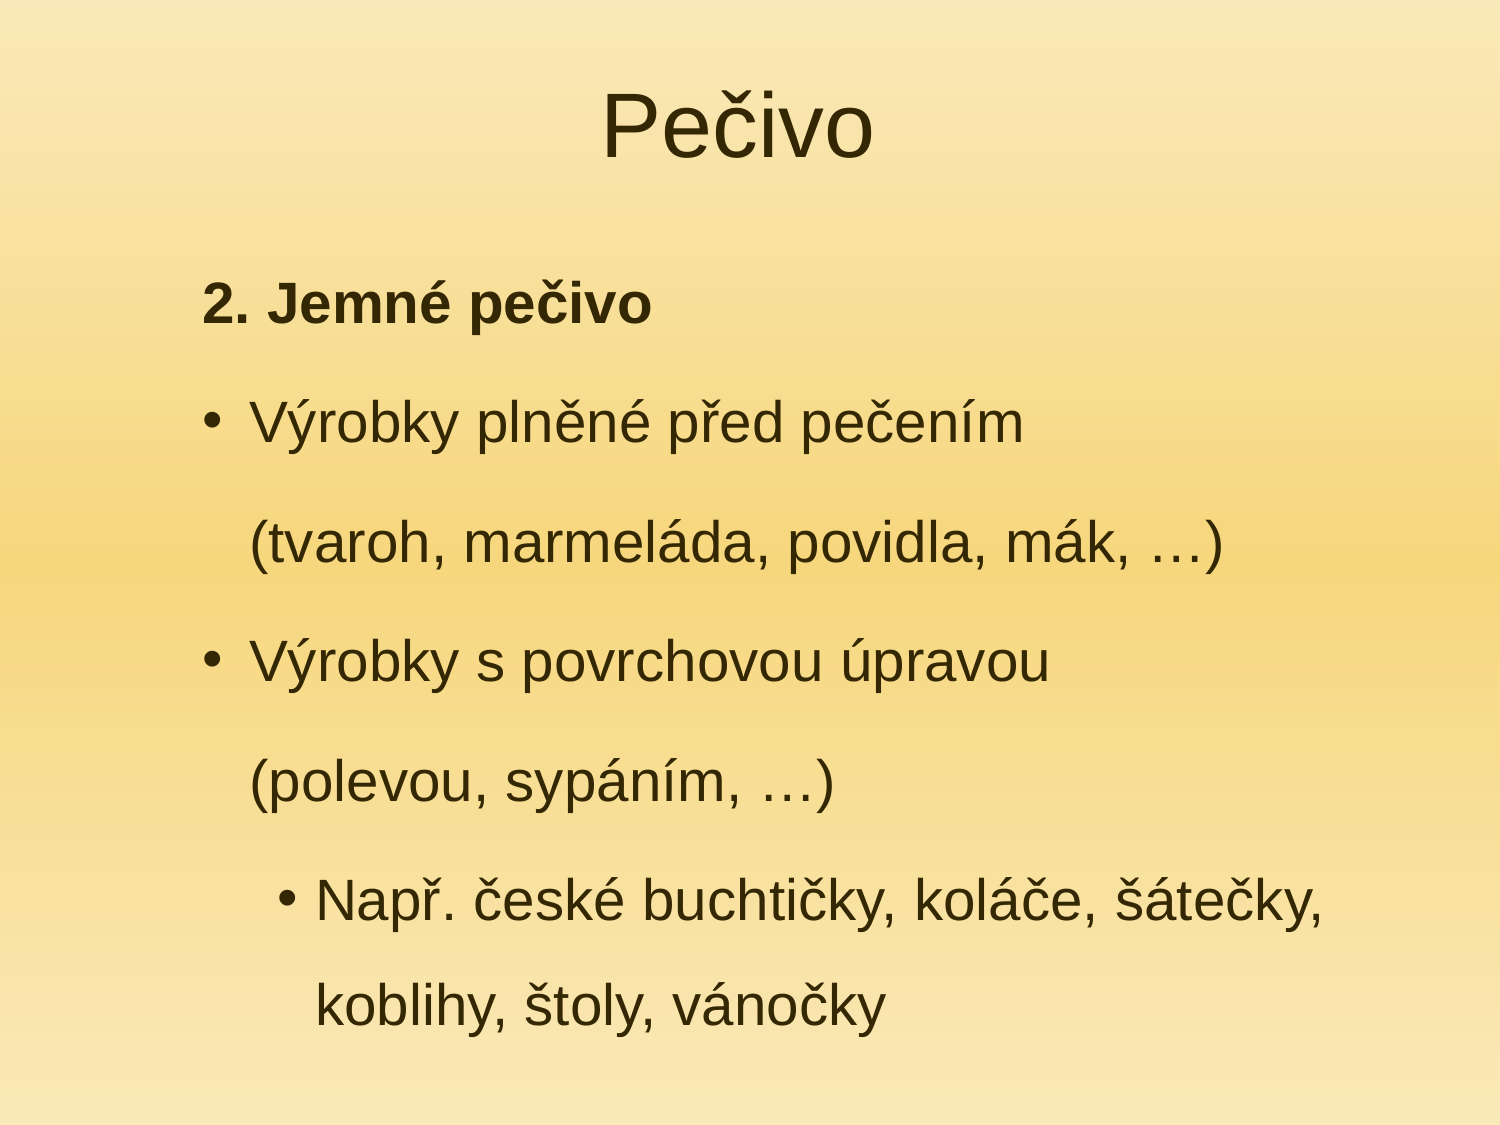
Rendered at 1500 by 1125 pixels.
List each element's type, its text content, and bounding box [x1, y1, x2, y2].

list 2. Jemné pečivo Výrobky plněné před pečením (tvaroh, marmeláda, povidla, mák, …) Výrobky s povrchovou úpravou (polevou, sypáním, …) Např. české buchtičky, koláče, šátečky, koblihy, štoly, vánočky [112, 222, 1388, 1125]
title Pečivo [100, 54, 1376, 188]
